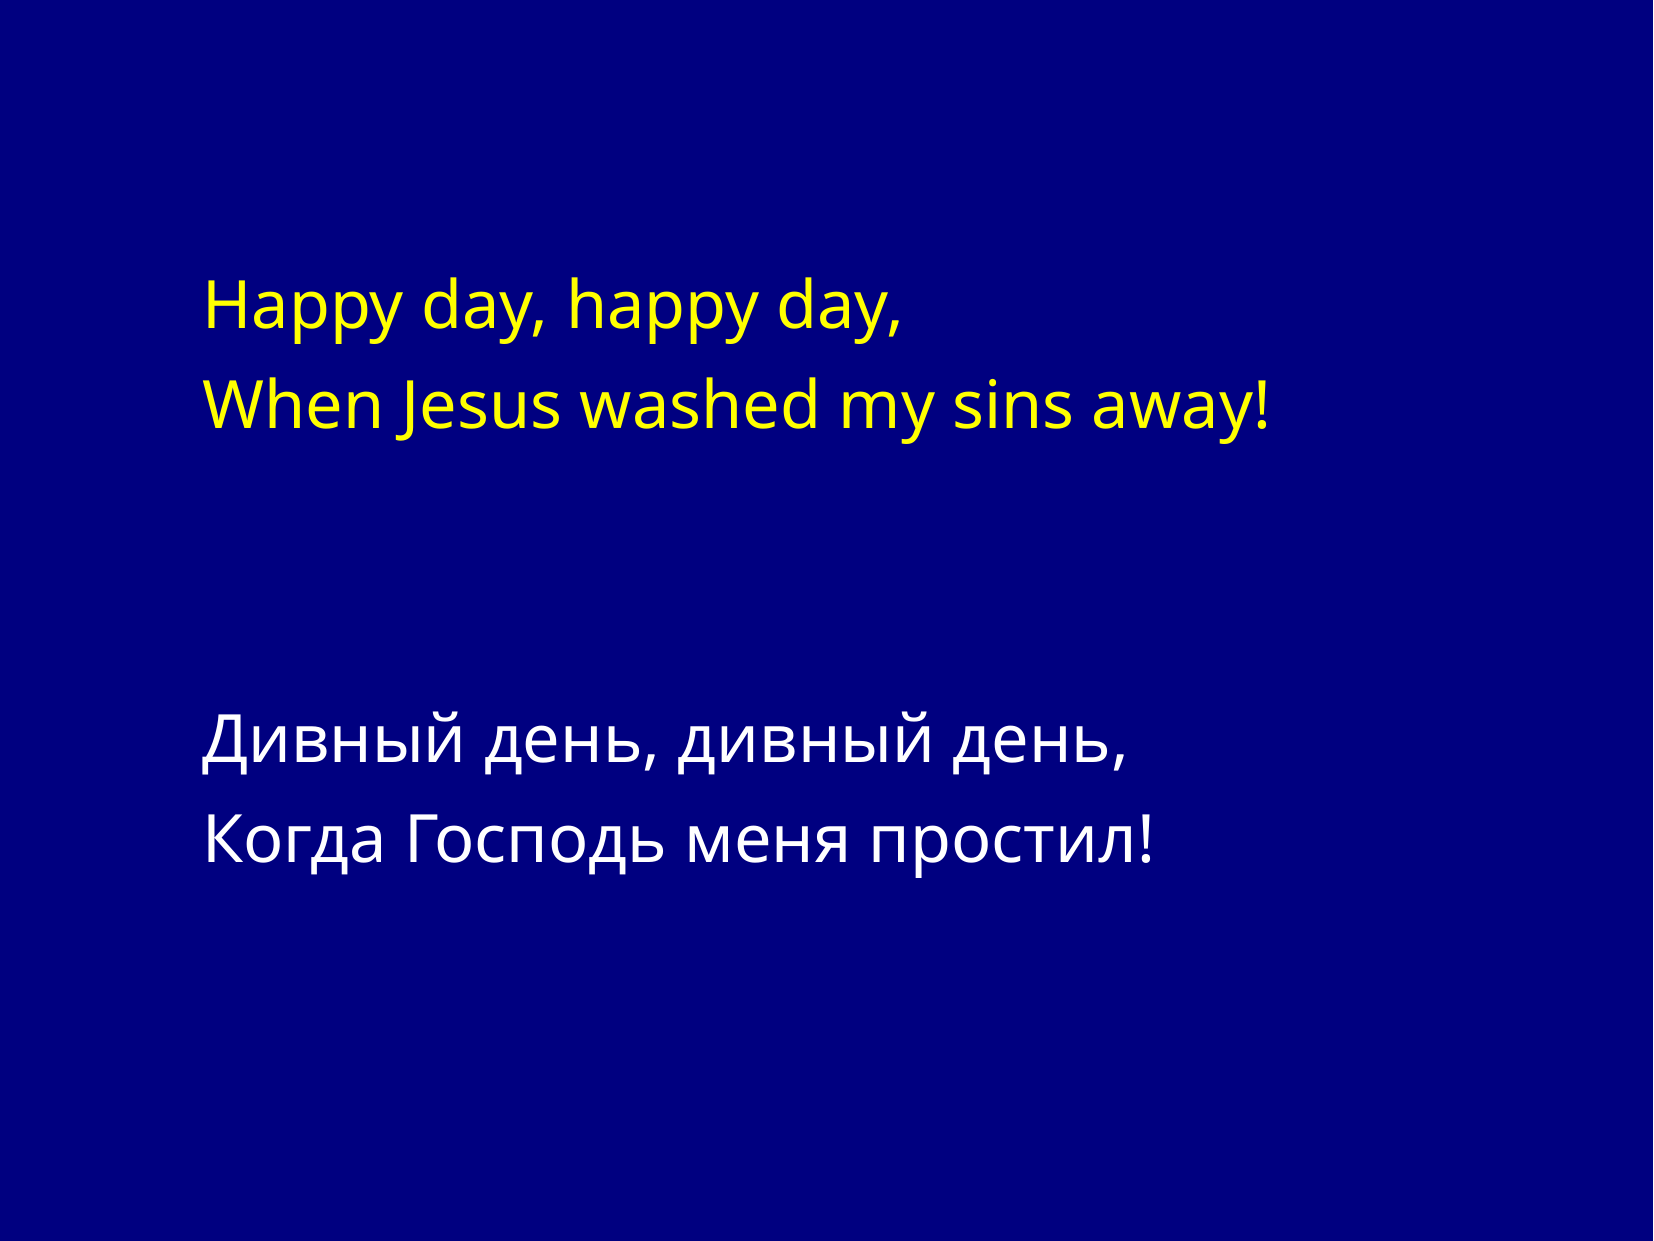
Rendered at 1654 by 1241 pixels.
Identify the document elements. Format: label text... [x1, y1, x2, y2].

text_box Дивный день, дивный день, Когда Господь меня простил! [75, 675, 1576, 1163]
text_box Happy day, happy day, When Jesus washed my sins away! [75, 150, 1576, 638]
